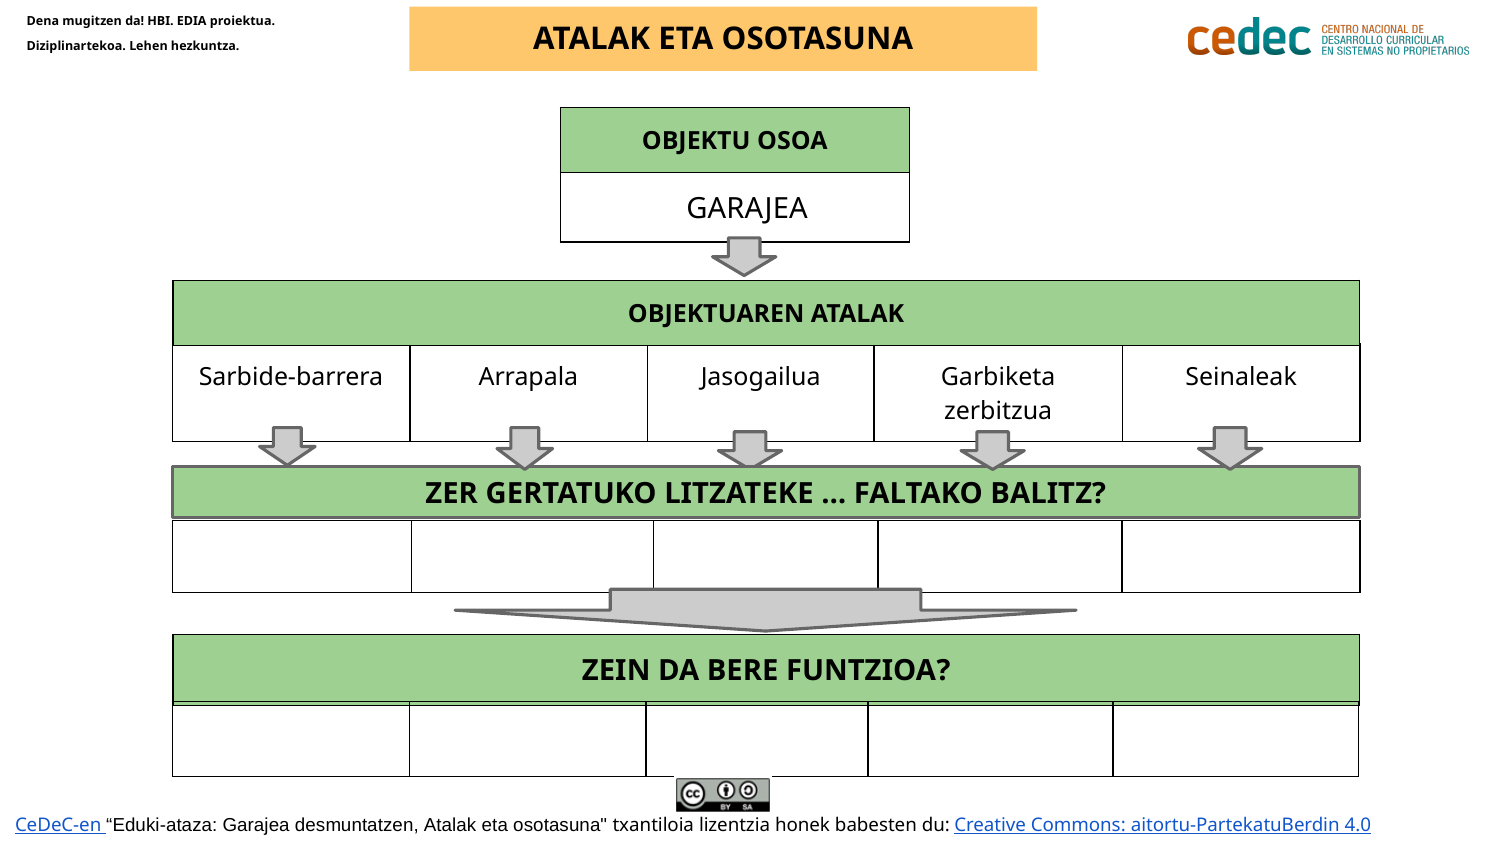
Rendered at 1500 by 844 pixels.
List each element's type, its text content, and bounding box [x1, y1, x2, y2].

table_header Garbiketa zerbitzua [875, 346, 1122, 441]
text_box ZER GERTATUKO LITZATEKE … FALTAKO BALITZ? [172, 466, 1360, 518]
table_header [173, 702, 409, 776]
table_header [1114, 702, 1358, 776]
table_header [879, 521, 1121, 592]
text_box [455, 589, 1077, 632]
table_header [410, 702, 645, 776]
table_header [412, 521, 653, 592]
text_box [259, 427, 316, 466]
text_box [961, 431, 1025, 470]
table_header Jasogailua [648, 346, 873, 441]
table_header [654, 521, 877, 589]
text_box [1198, 427, 1262, 470]
title ATALAK ETA OSOTASUNA [409, 6, 1038, 71]
table_header OBJEKTUAREN ATALAK [174, 281, 1359, 345]
table_header OBJEKTU OSOA [561, 108, 909, 172]
table_header Sarbide-barrera [173, 346, 409, 441]
table_header [869, 702, 1112, 776]
table_header [1123, 521, 1359, 592]
picture [674, 776, 772, 806]
text_box Dena mugitzen da! HBI. EDIA proiektua. Diziplinartekoa. Lehen hezkuntza. [0, 0, 401, 66]
table_header [647, 702, 867, 776]
table_header Arrapala [411, 346, 647, 441]
table_cell GARAJEA [561, 173, 909, 241]
list [48, 72, 1399, 777]
text_box [712, 237, 776, 276]
table_header ZEIN DA BERE FUNTZIOA? [174, 635, 1359, 701]
table_header [173, 521, 411, 592]
text_box [496, 427, 553, 470]
text_box CeDeC-en “Eduki-ataza: Garajea desmuntatzen, Atalak eta osotasuna" txantiloia lizentzia honek babesten du: Creative Commons: aitortu-PartekatuBerdin 4.0 [0, 806, 1500, 844]
text_box [718, 431, 782, 466]
table_header Seinaleak [1123, 346, 1359, 441]
picture [1188, 17, 1469, 55]
